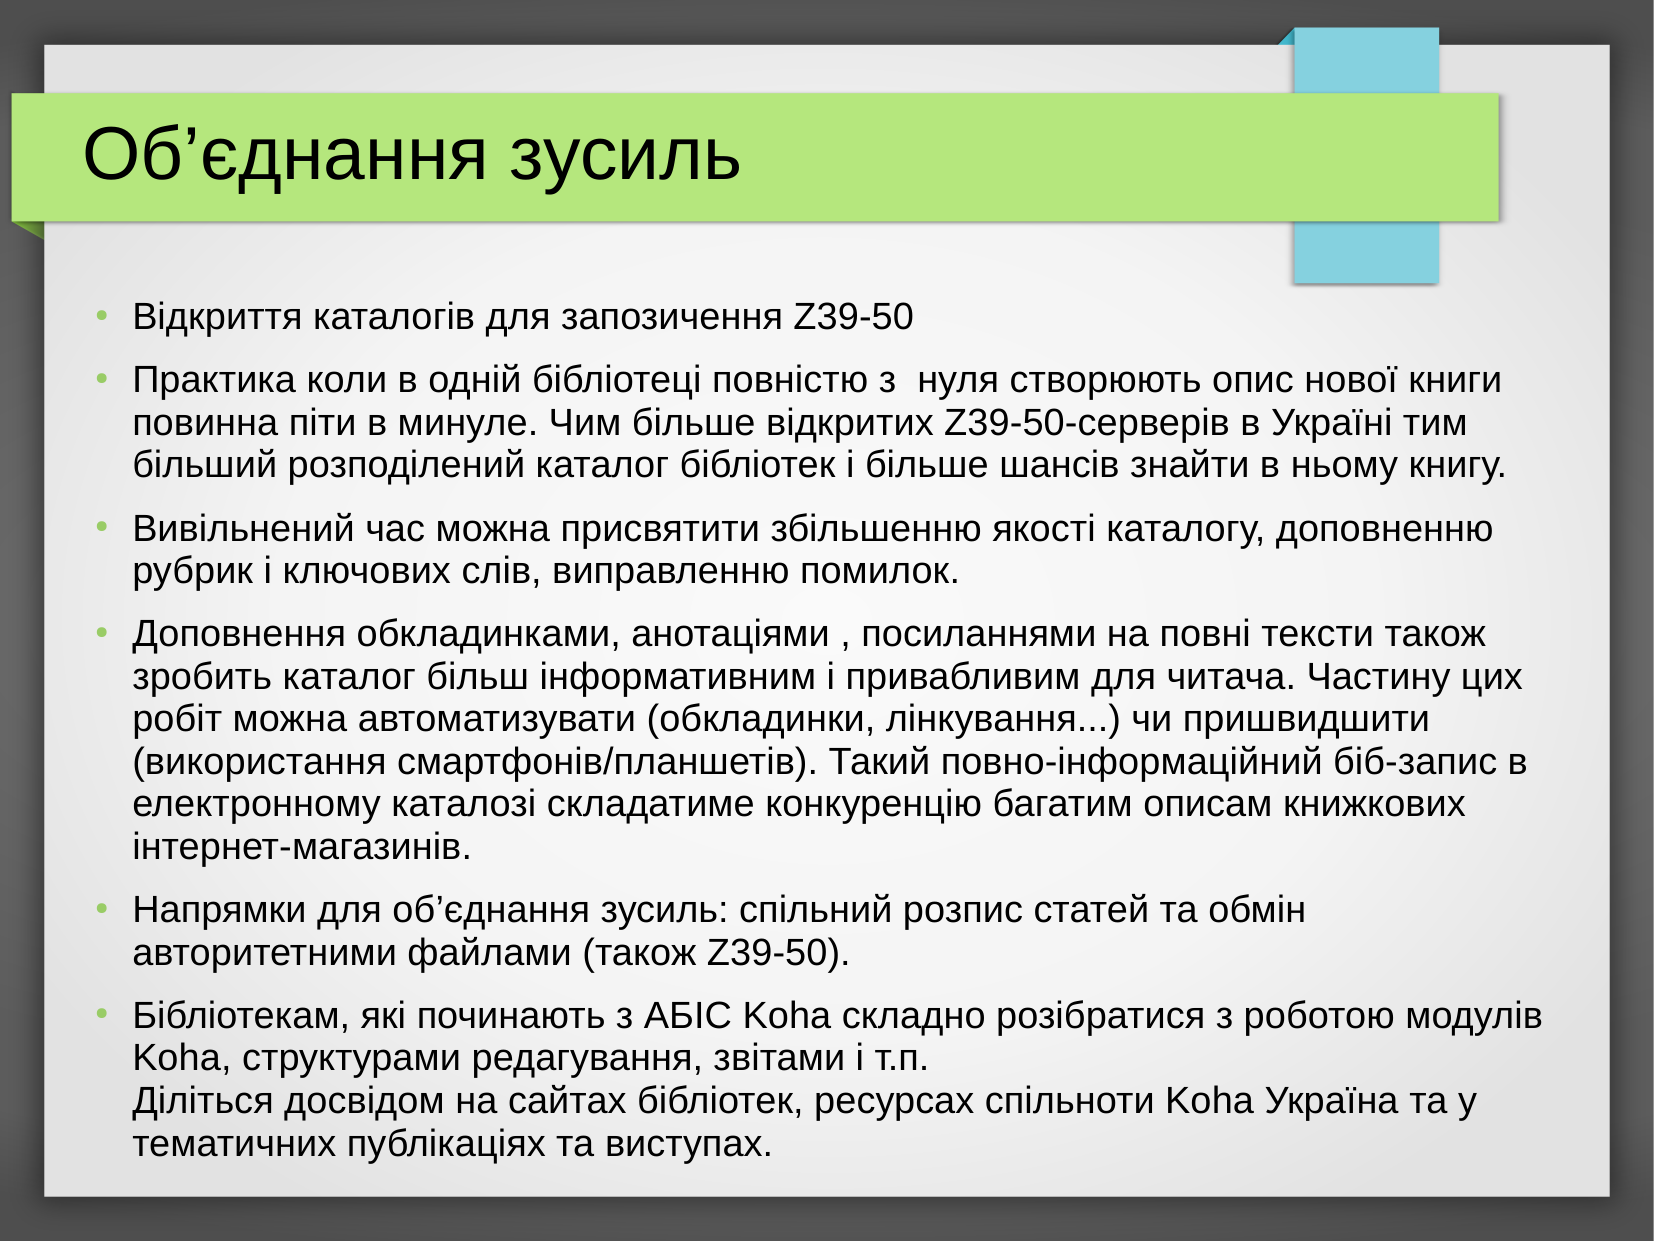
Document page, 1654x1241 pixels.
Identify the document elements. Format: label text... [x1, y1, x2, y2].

title Об’єднання зусиль [82, 94, 1264, 213]
picture [0, 0, 1654, 1241]
list Відкриття каталогів для запозичення Z39-50 Практика коли в одній бібліотеці повністю з нуля створюють опис нової книги повинна піти в минуле. Чим більше відкритих Z39-50-серверів в Україні тим більший розподілений каталог бібліотек і більше шансів знайти в ньому книгу. Вивільнений час можна присвятити збільшенню якості каталогу, доповненню рубрик і ключових слів, виправленню помилок. Доповнення обкладинками, анотаціями , посиланнями на повні тексти також зробить каталог більш інформативним і привабливим для читача. Частину цих робіт можна автоматизувати (обкладинки, лінкування...) чи пришвидшити (використання смартфонів/планшетів). Такий повно-інформаційний біб-запис в електронному каталозі складатиме конкуренцію багатим описам книжкових інтернет-магазинів. Напрямки для об’єднання зусиль: спільний розпис статей та обмін авторитетними файлами (також Z39-50). Бібліотекам, які починають з АБІС Koha складно розібратися з роботою модулів Koha, структурами редагування, звітами і т.п. Діліться досвідом на сайтах бібліотек, ресурсах спільноти Koha Україна та у тематичних публікаціях та виступах. [82, 295, 1571, 1182]
